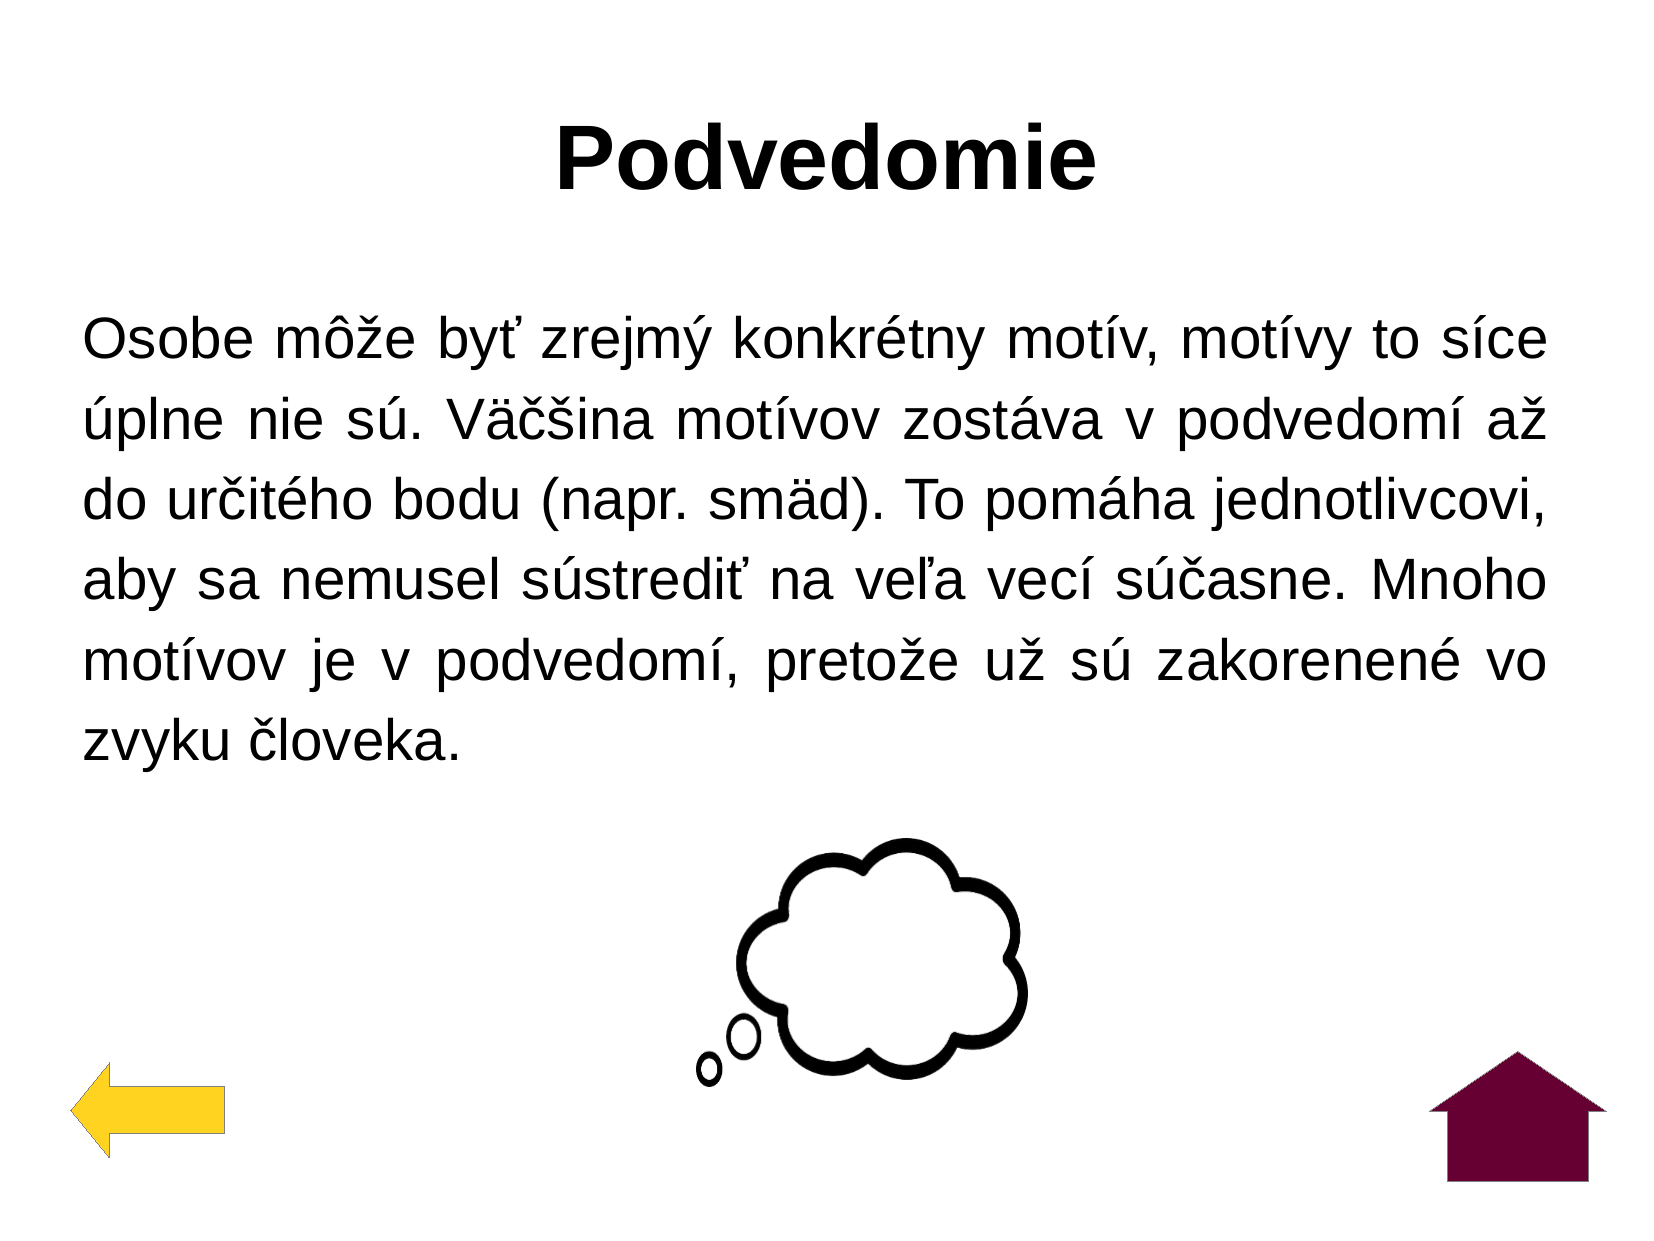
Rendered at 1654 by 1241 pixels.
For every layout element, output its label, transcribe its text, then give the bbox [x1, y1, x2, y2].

list Osobe môže byť zrejmý konkrétny motív, motívy to síce úplne nie sú. Väčšina motívov zostáva v podvedomí až do určitého bodu (napr. smäd). To pomáha jednotlivcovi, aby sa nemusel sústrediť na veľa vecí súčasne. Mnoho motívov je v podvedomí, pretože už sú zakorenené vo zvyku človeka. [82, 290, 1560, 839]
text_box [1429, 1051, 1607, 1182]
title Podvedomie [82, 97, 1571, 209]
text_box [70, 1062, 225, 1158]
picture [696, 838, 1028, 1087]
